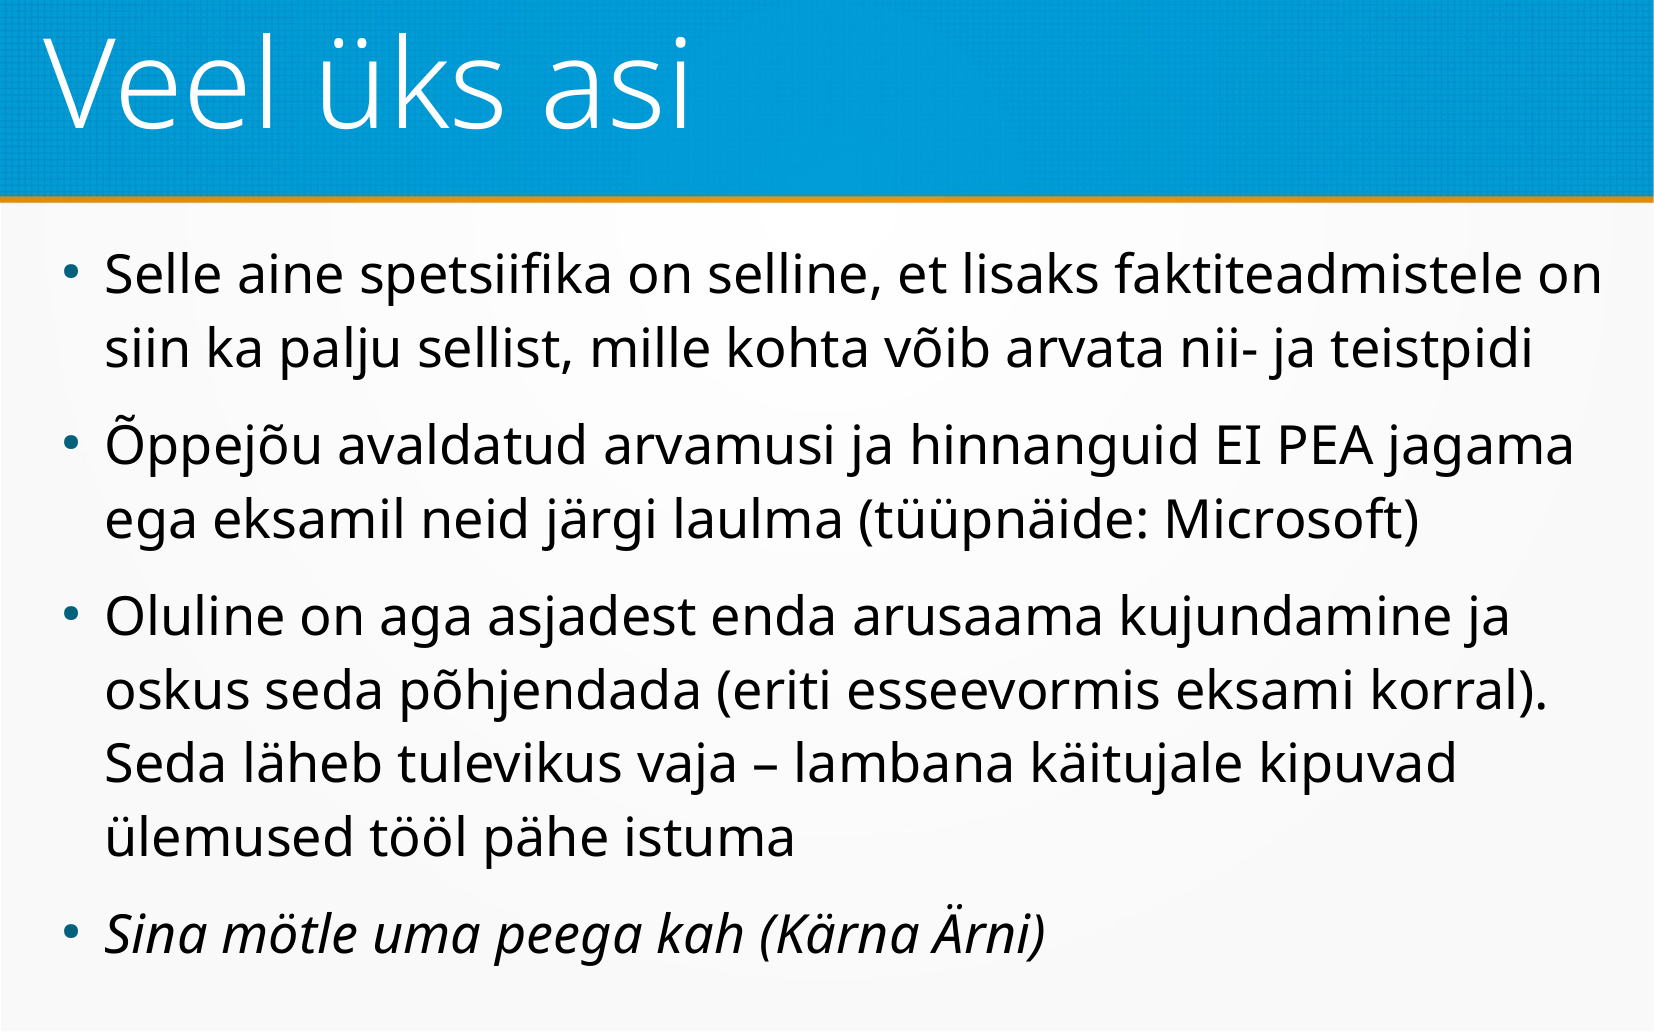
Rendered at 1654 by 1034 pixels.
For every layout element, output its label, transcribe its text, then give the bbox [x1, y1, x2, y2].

picture [0, 195, 1654, 1034]
title Veel üks asi [43, 0, 1619, 166]
list Selle aine spetsiifika on selline, et lisaks faktiteadmistele on siin ka palju sellist, mille kohta võib arvata nii- ja teistpidi Õppejõu avaldatud arvamusi ja hinnanguid EI PEA jagama ega eksamil neid järgi laulma (tüüpnäide: Microsoft) Oluline on aga asjadest enda arusaama kujundamine ja oskus seda põhjendada (eriti esseevormis eksami korral). Seda läheb tulevikus vaja – lambana käitujale kipuvad ülemused tööl pähe istuma Sina mötle uma peega kah (Kärna Ärni) [47, 236, 1607, 1002]
